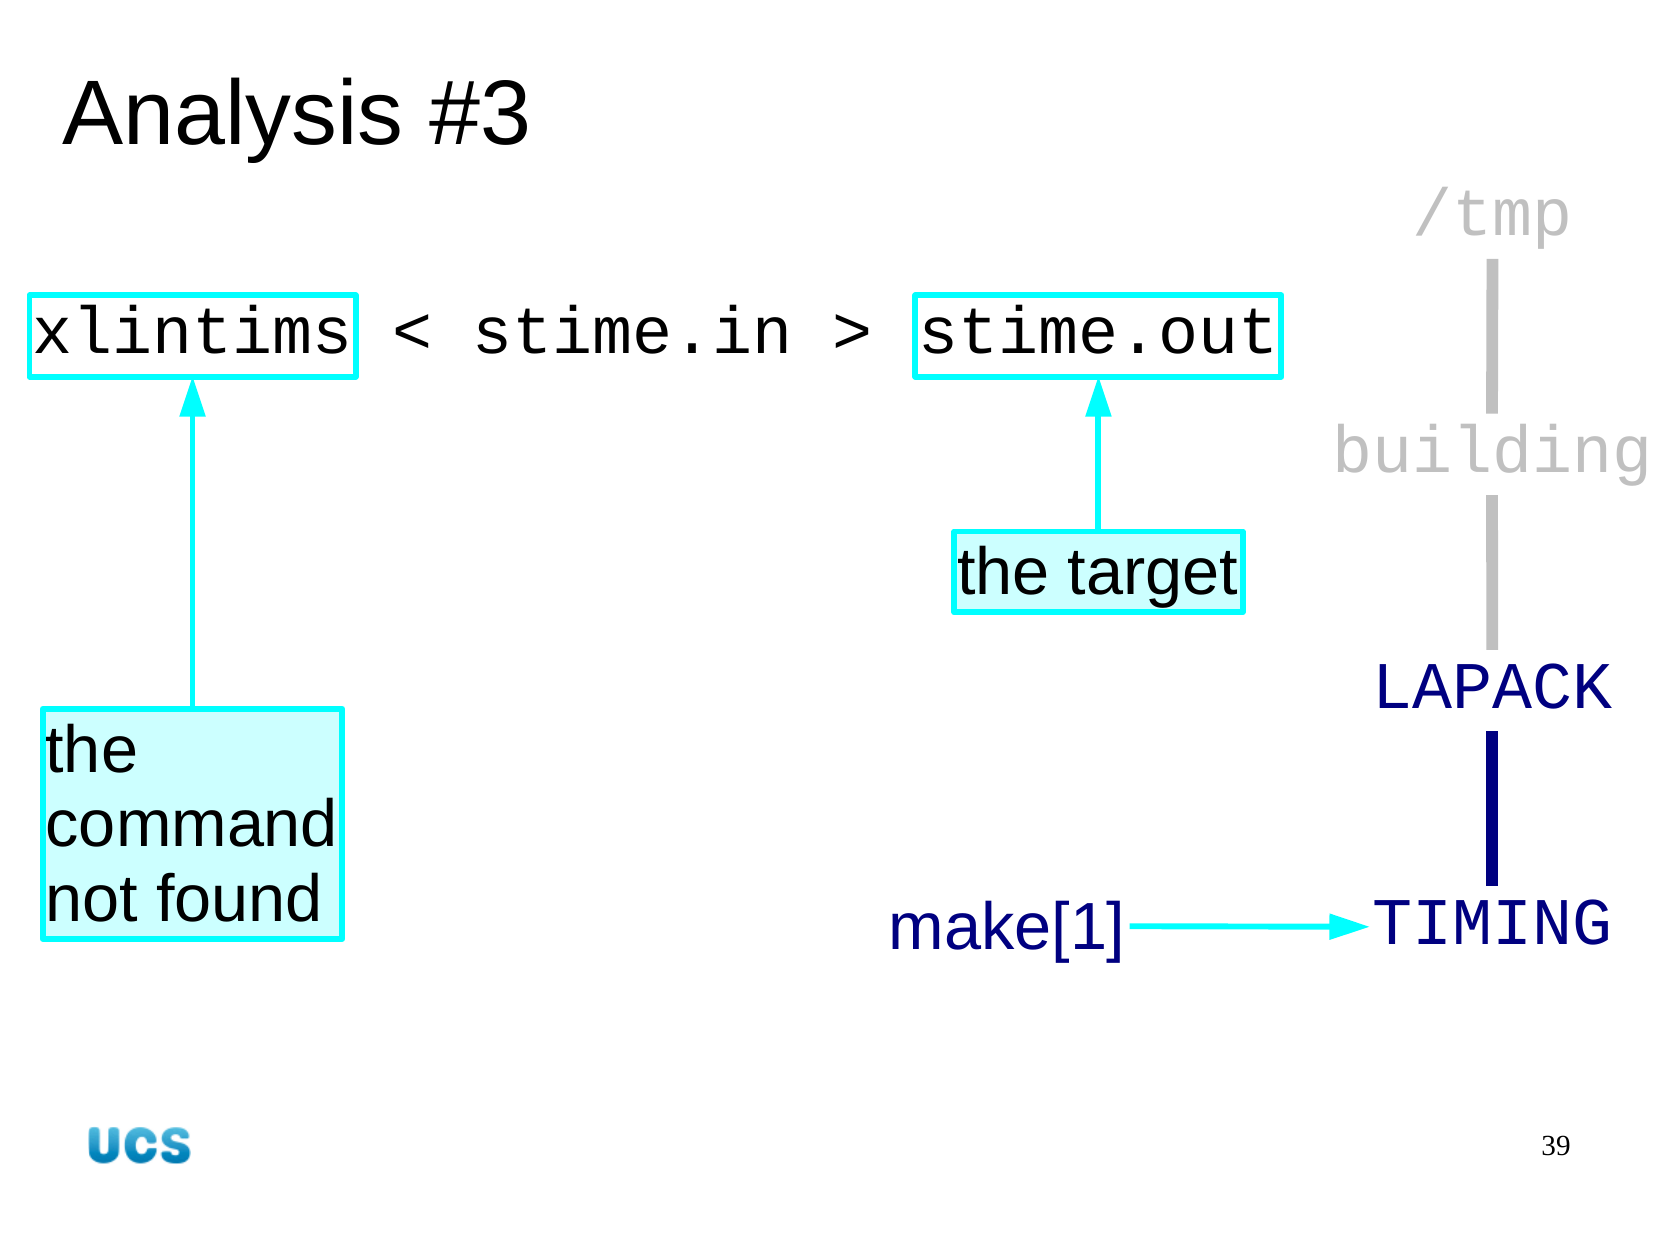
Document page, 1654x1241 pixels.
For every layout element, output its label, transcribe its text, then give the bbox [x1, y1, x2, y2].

text_box stime.out [915, 295, 1282, 377]
text_box < stime.in > [389, 295, 876, 377]
text_box make[1] [885, 885, 1130, 967]
text_box TIMING [1369, 886, 1616, 968]
text_box building [1329, 413, 1654, 496]
text_box the target [954, 531, 1243, 613]
picture [88, 1126, 191, 1165]
text_box the command not found [42, 708, 343, 939]
text_box xlintims [29, 295, 356, 377]
text_box /tmp [1409, 177, 1576, 259]
text_box Analysis #3 [59, 59, 535, 168]
text_box LAPACK [1369, 649, 1616, 732]
